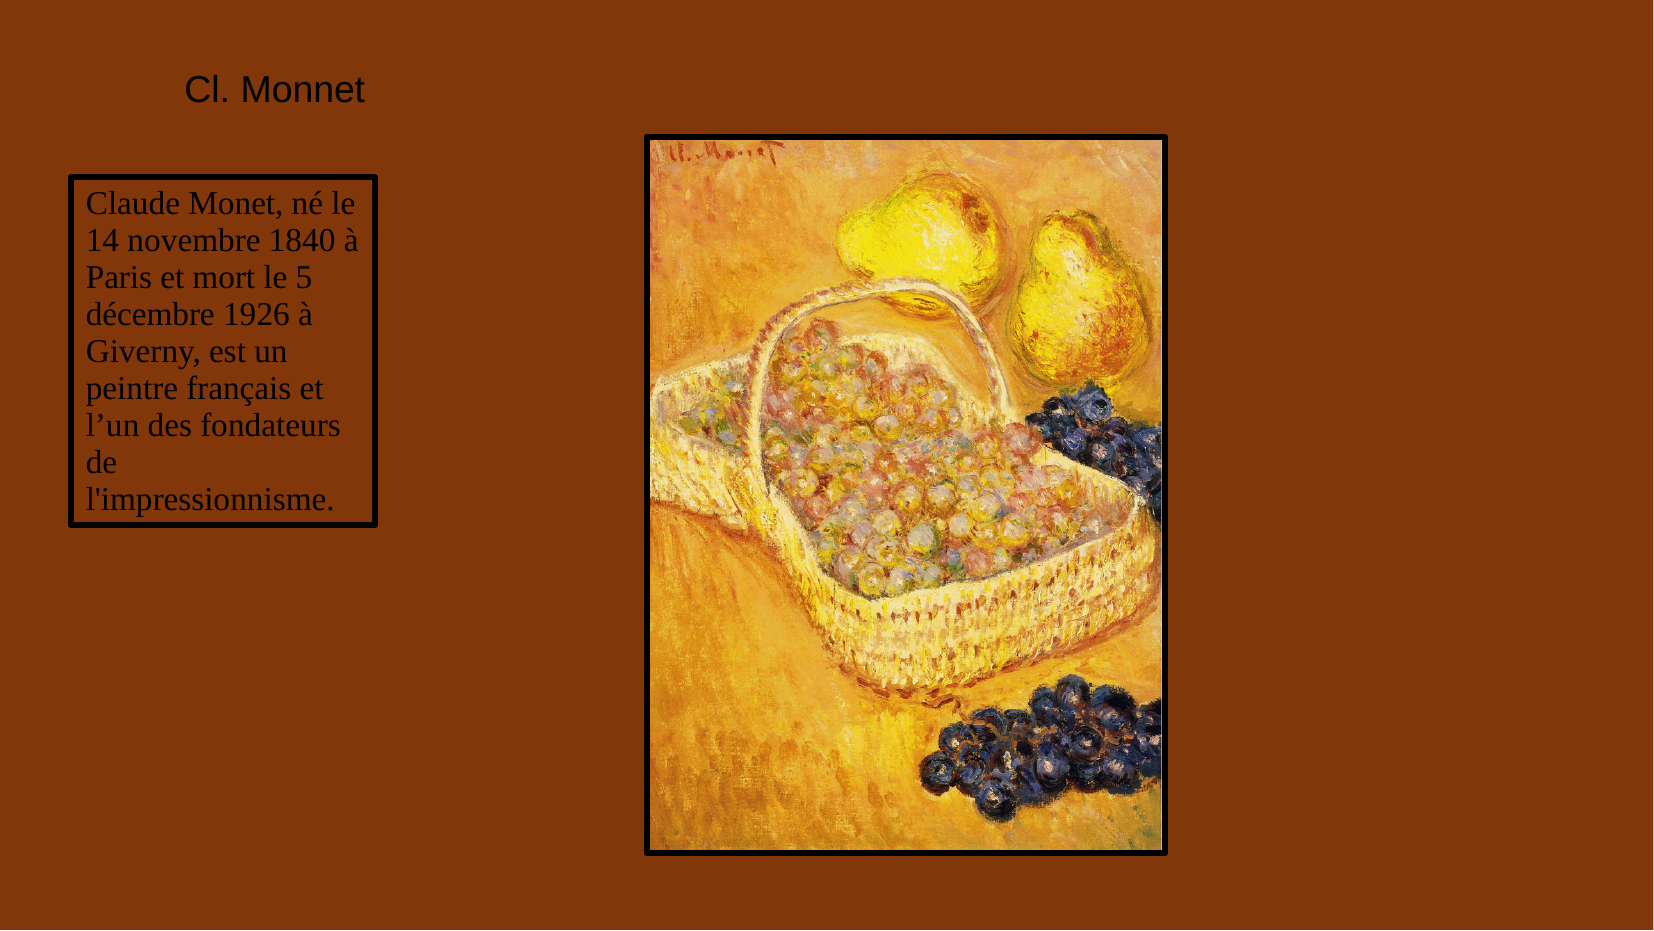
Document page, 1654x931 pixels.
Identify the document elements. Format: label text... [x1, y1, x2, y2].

text_box Claude Monet, né le 14 novembre 1840 à Paris et mort le 5 décembre 1926 à Giverny, est un peintre français et l’un des fondateurs de l'impressionnisme. [70, 177, 375, 526]
picture [649, 139, 1162, 851]
title Cl. Monnet [136, 47, 414, 132]
